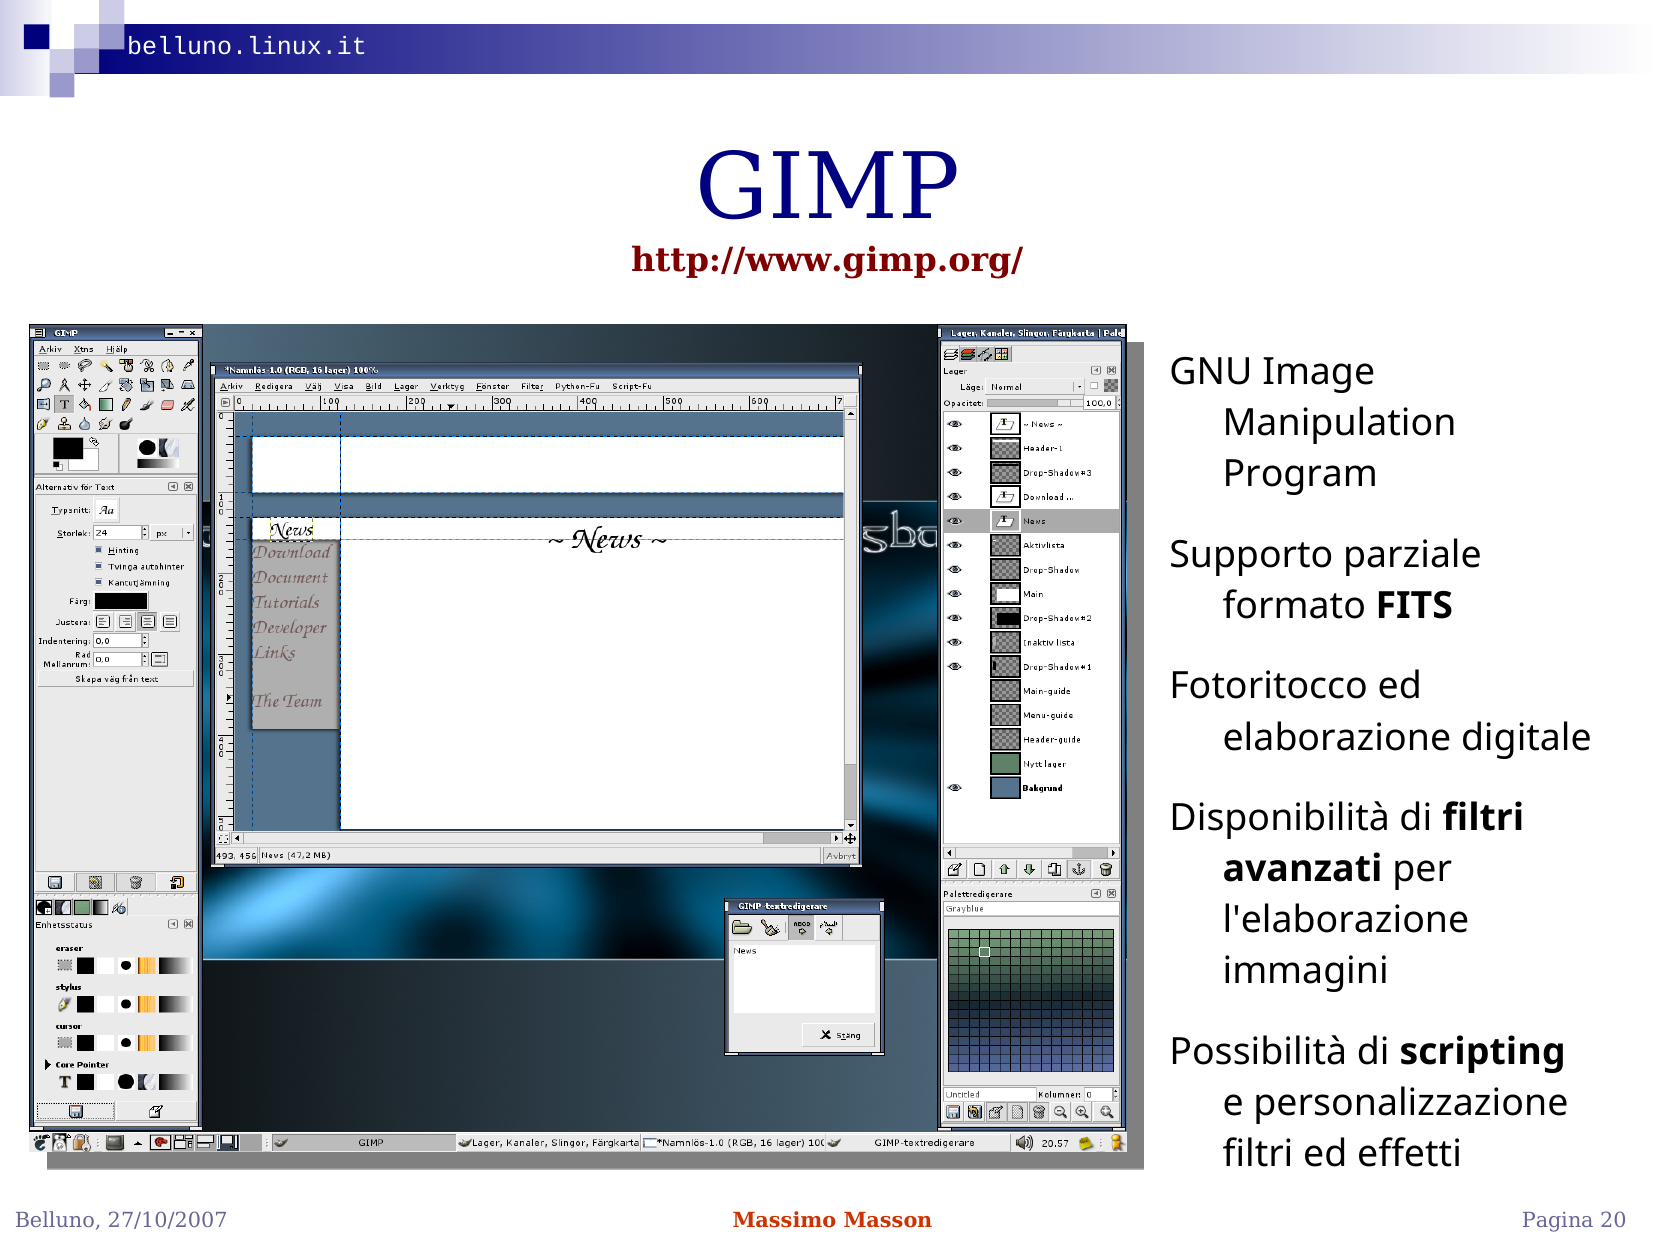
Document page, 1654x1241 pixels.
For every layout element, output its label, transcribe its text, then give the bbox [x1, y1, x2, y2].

picture [29, 324, 1127, 1152]
list GNU Image Manipulation Program Supporto parziale formato FITS Fotoritocco ed elaborazione digitale Disponibilità di filtri avanzati per l'elaborazione immagini Possibilità di scripting e personalizzazione filtri ed effetti [1151, 344, 1595, 1160]
title GIMP http://www.gimp.org/ [121, 102, 1534, 311]
